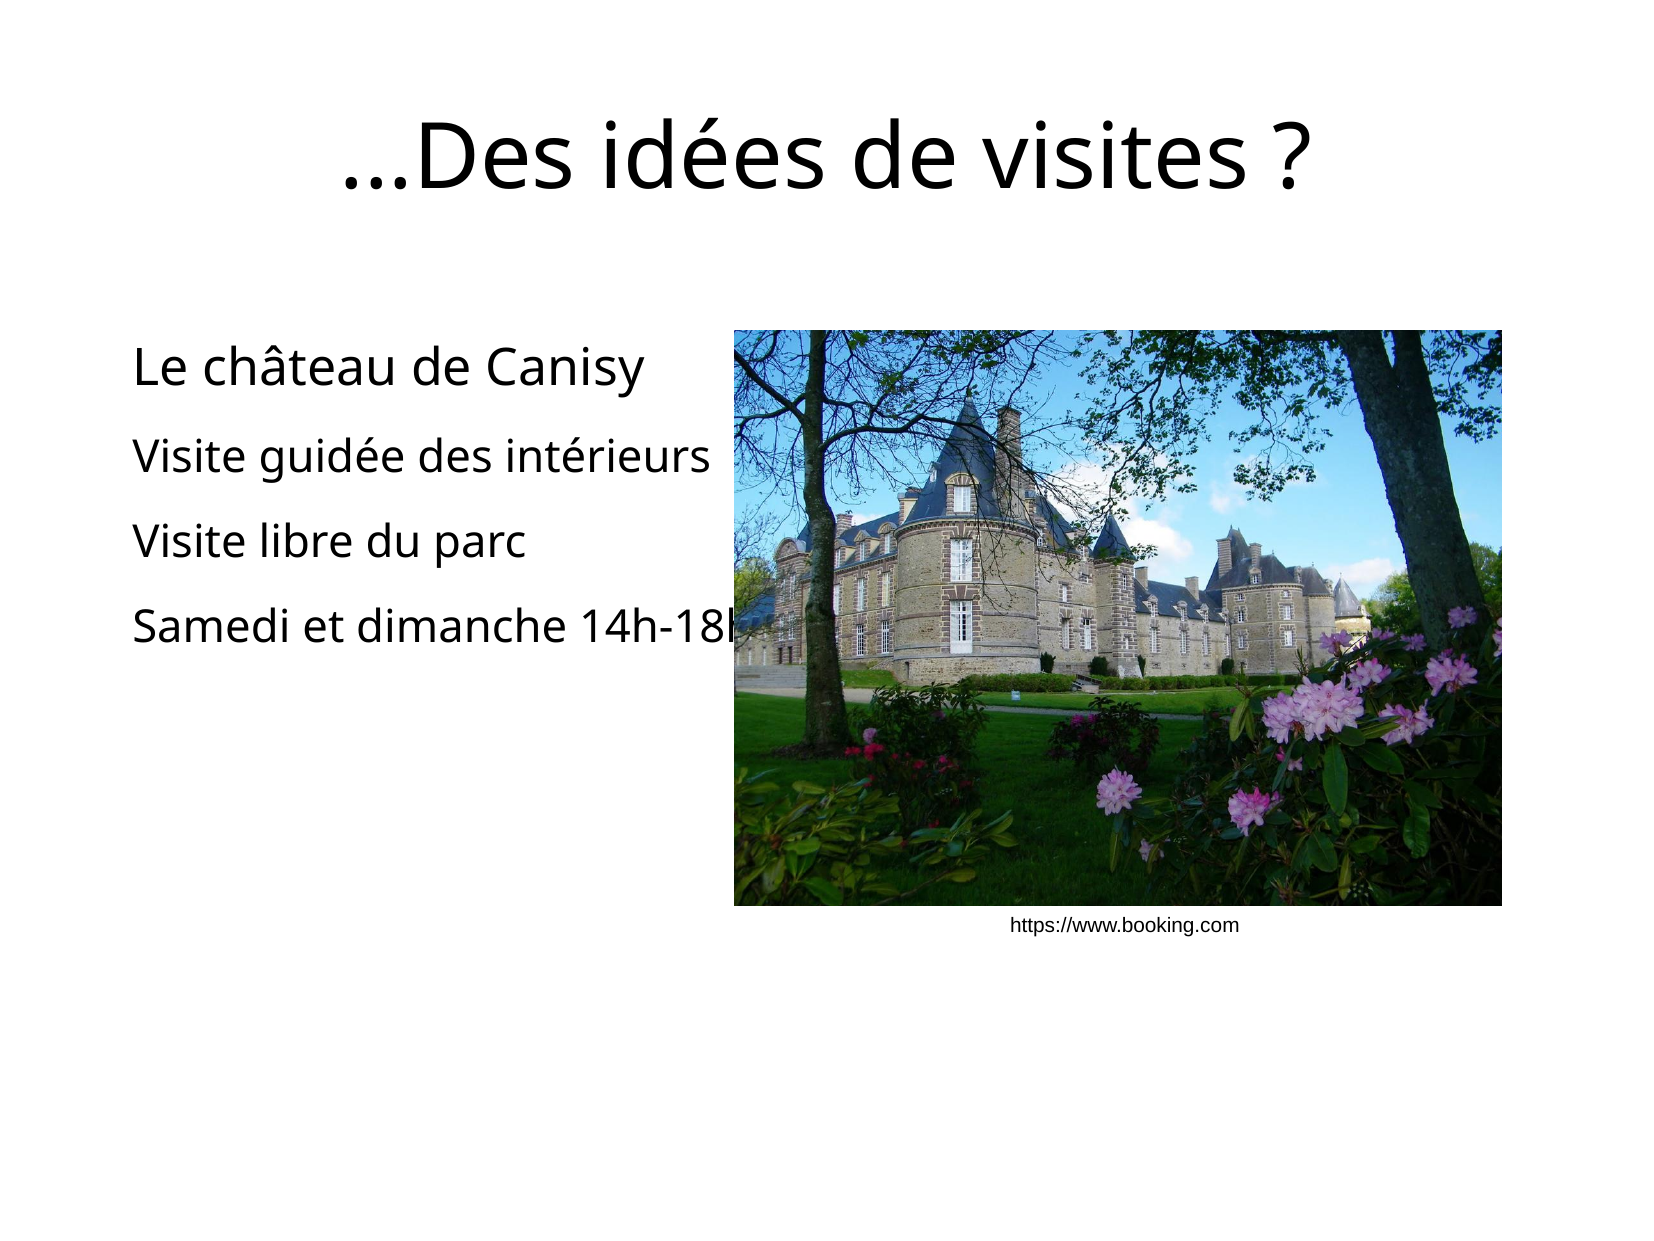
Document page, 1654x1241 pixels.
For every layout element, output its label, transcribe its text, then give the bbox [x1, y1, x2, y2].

title ...Des idées de visites ? [82, 49, 1571, 257]
list Le château de Canisy Visite guidée des intérieurs Visite libre du parc Samedi et dimanche 14h-18h [76, 236, 804, 662]
text_box https://www.booking.com [897, 905, 1394, 963]
picture [734, 330, 1502, 906]
